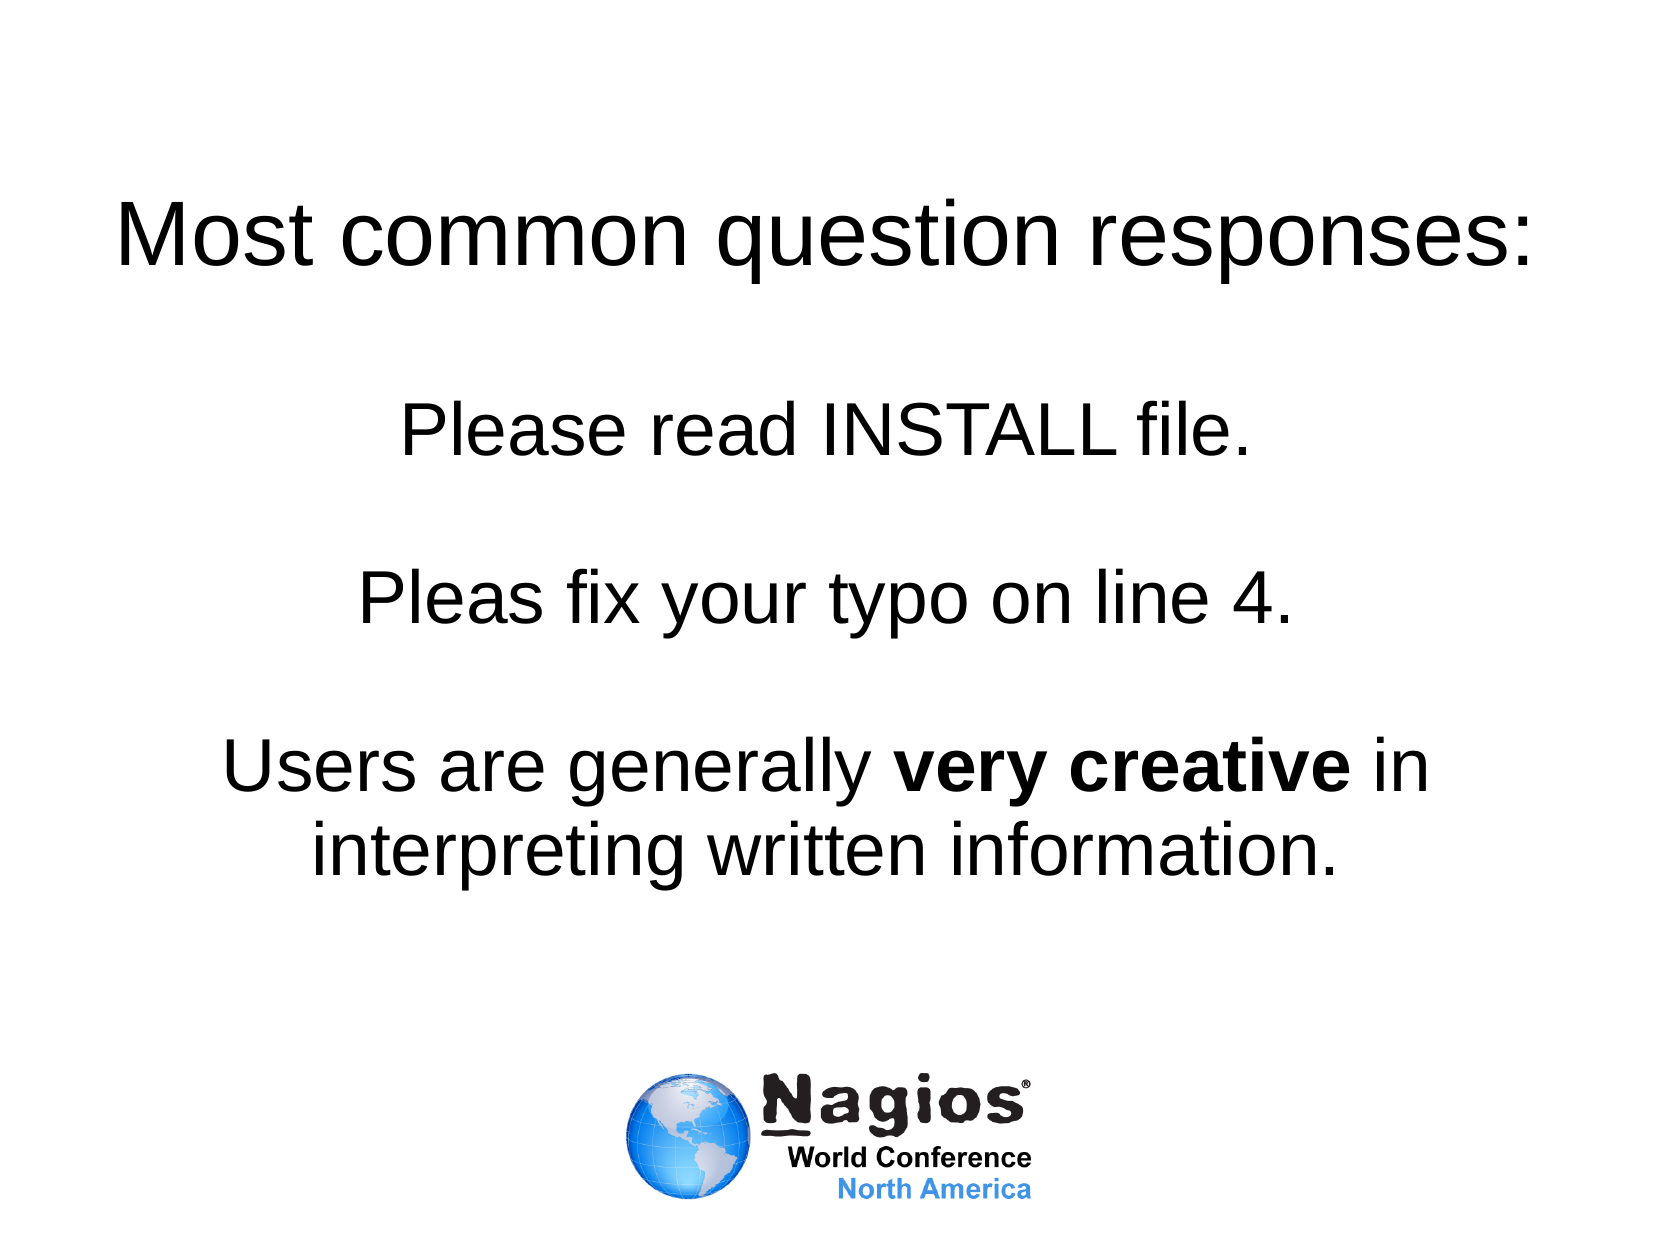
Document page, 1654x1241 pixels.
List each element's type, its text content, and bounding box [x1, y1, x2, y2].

picture [626, 1072, 1032, 1226]
title Most common question responses: Please read INSTALL file. Pleas fix your typo on line 4. Users are generally very creative in interpreting written information. [82, 182, 1571, 892]
